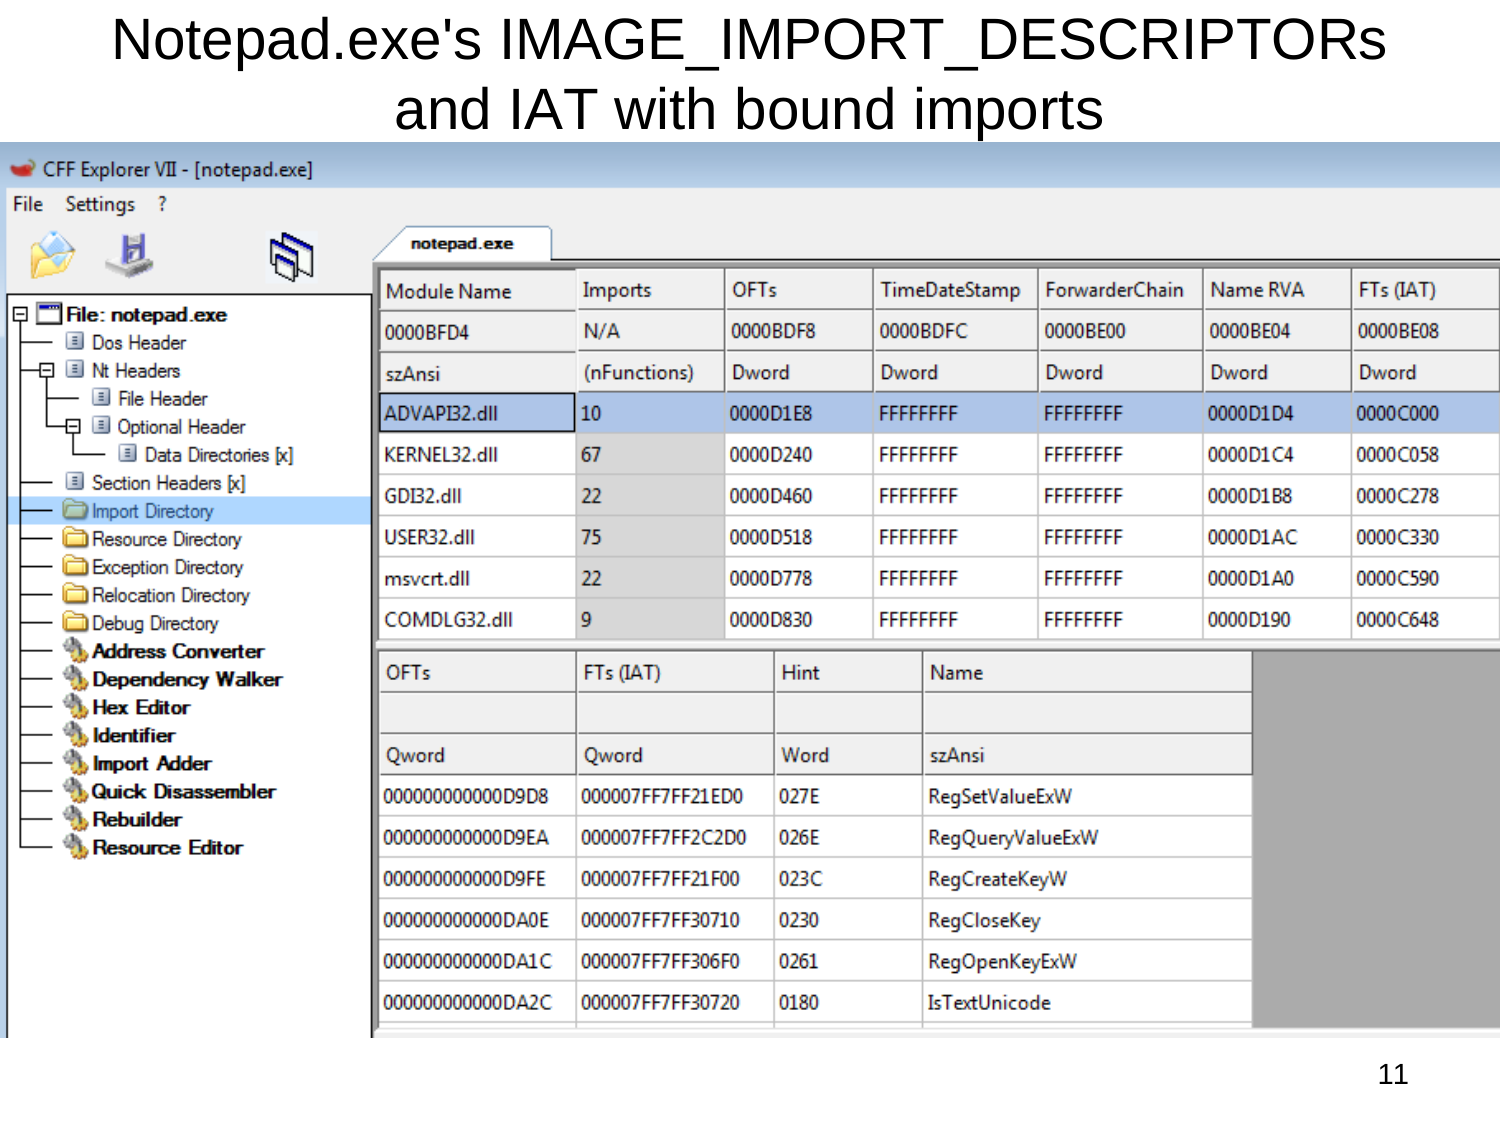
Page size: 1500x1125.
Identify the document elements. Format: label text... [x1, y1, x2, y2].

title Notepad.exe's IMAGE_IMPORT_DESCRIPTORs and IAT with bound imports [75, 0, 1426, 142]
text_box <number> [1074, 1042, 1426, 1103]
picture [0, 142, 1500, 1038]
